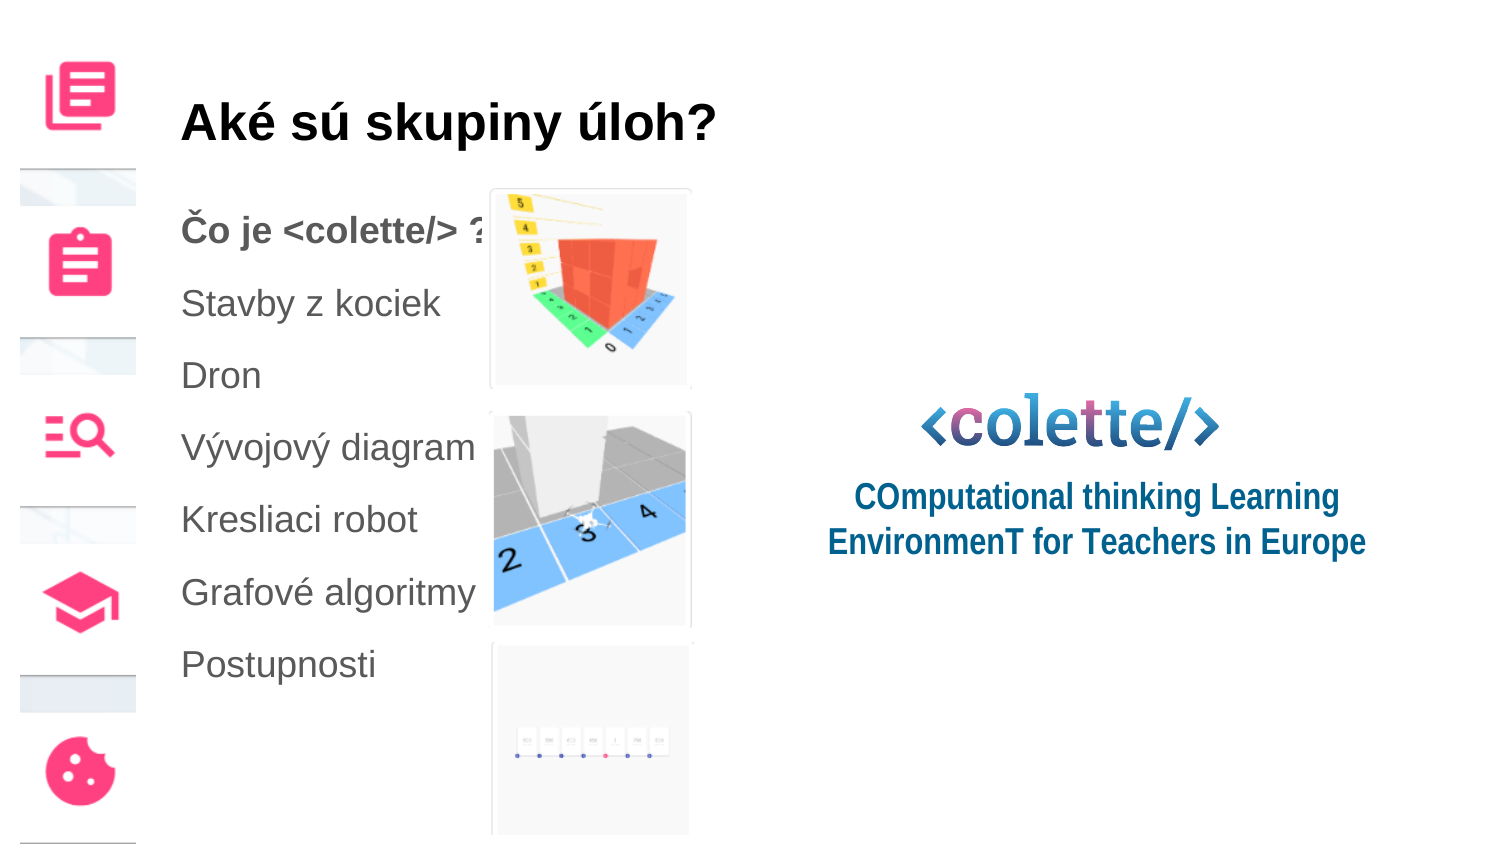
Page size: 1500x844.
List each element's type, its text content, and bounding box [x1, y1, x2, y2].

picture [482, 189, 692, 390]
title Aké sú skupiny úloh? [165, 72, 1449, 167]
text_box COmputational thinking Learning EnvironmenT for Teachers in Europe [804, 456, 1391, 578]
picture [874, 356, 1266, 456]
list Čo je <colette/> ? Stavby z kociek Dron Vývojový diagram Kresliaci robot Grafové algoritmy Postupnosti [165, 189, 1449, 750]
picture [489, 642, 694, 835]
picture [489, 411, 692, 628]
picture [20, 41, 136, 844]
